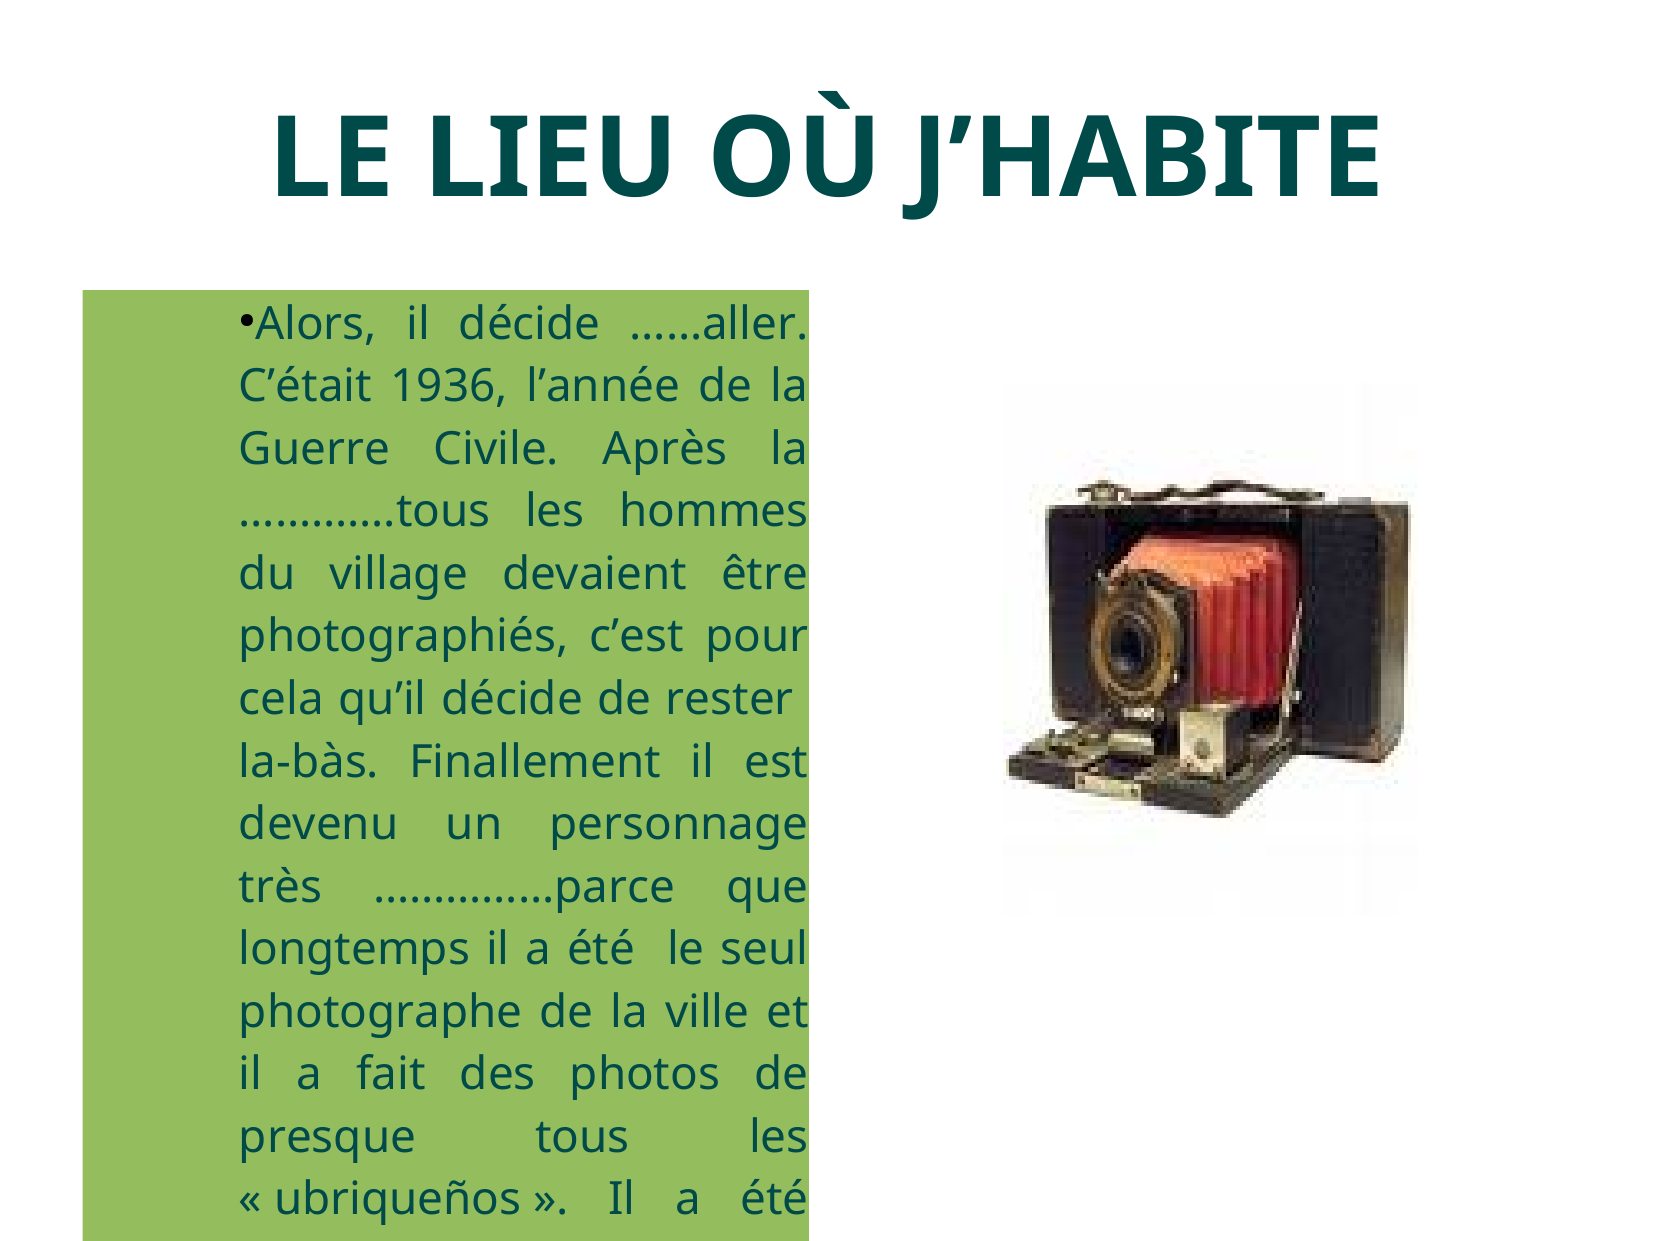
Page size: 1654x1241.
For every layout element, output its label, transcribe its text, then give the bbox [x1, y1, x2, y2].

picture [1003, 383, 1418, 916]
list Alors, il décide ……aller. C’était 1936, l’année de la Guerre Civile. Après la ………….tous les hommes du village devaient être photographiés, c’est pour cela qu’il décide de rester la-bàs. Finallement il est devenu un personnage très ……………parce que longtemps il a été le seul photographe de la ville et il a fait des photos de presque tous les « ubriqueños ». Il a été nommé « El Retra », c’est le surnom de retratista. [82, 290, 809, 1109]
title LE LIEU OÙ J’HABITE [82, 49, 1571, 257]
